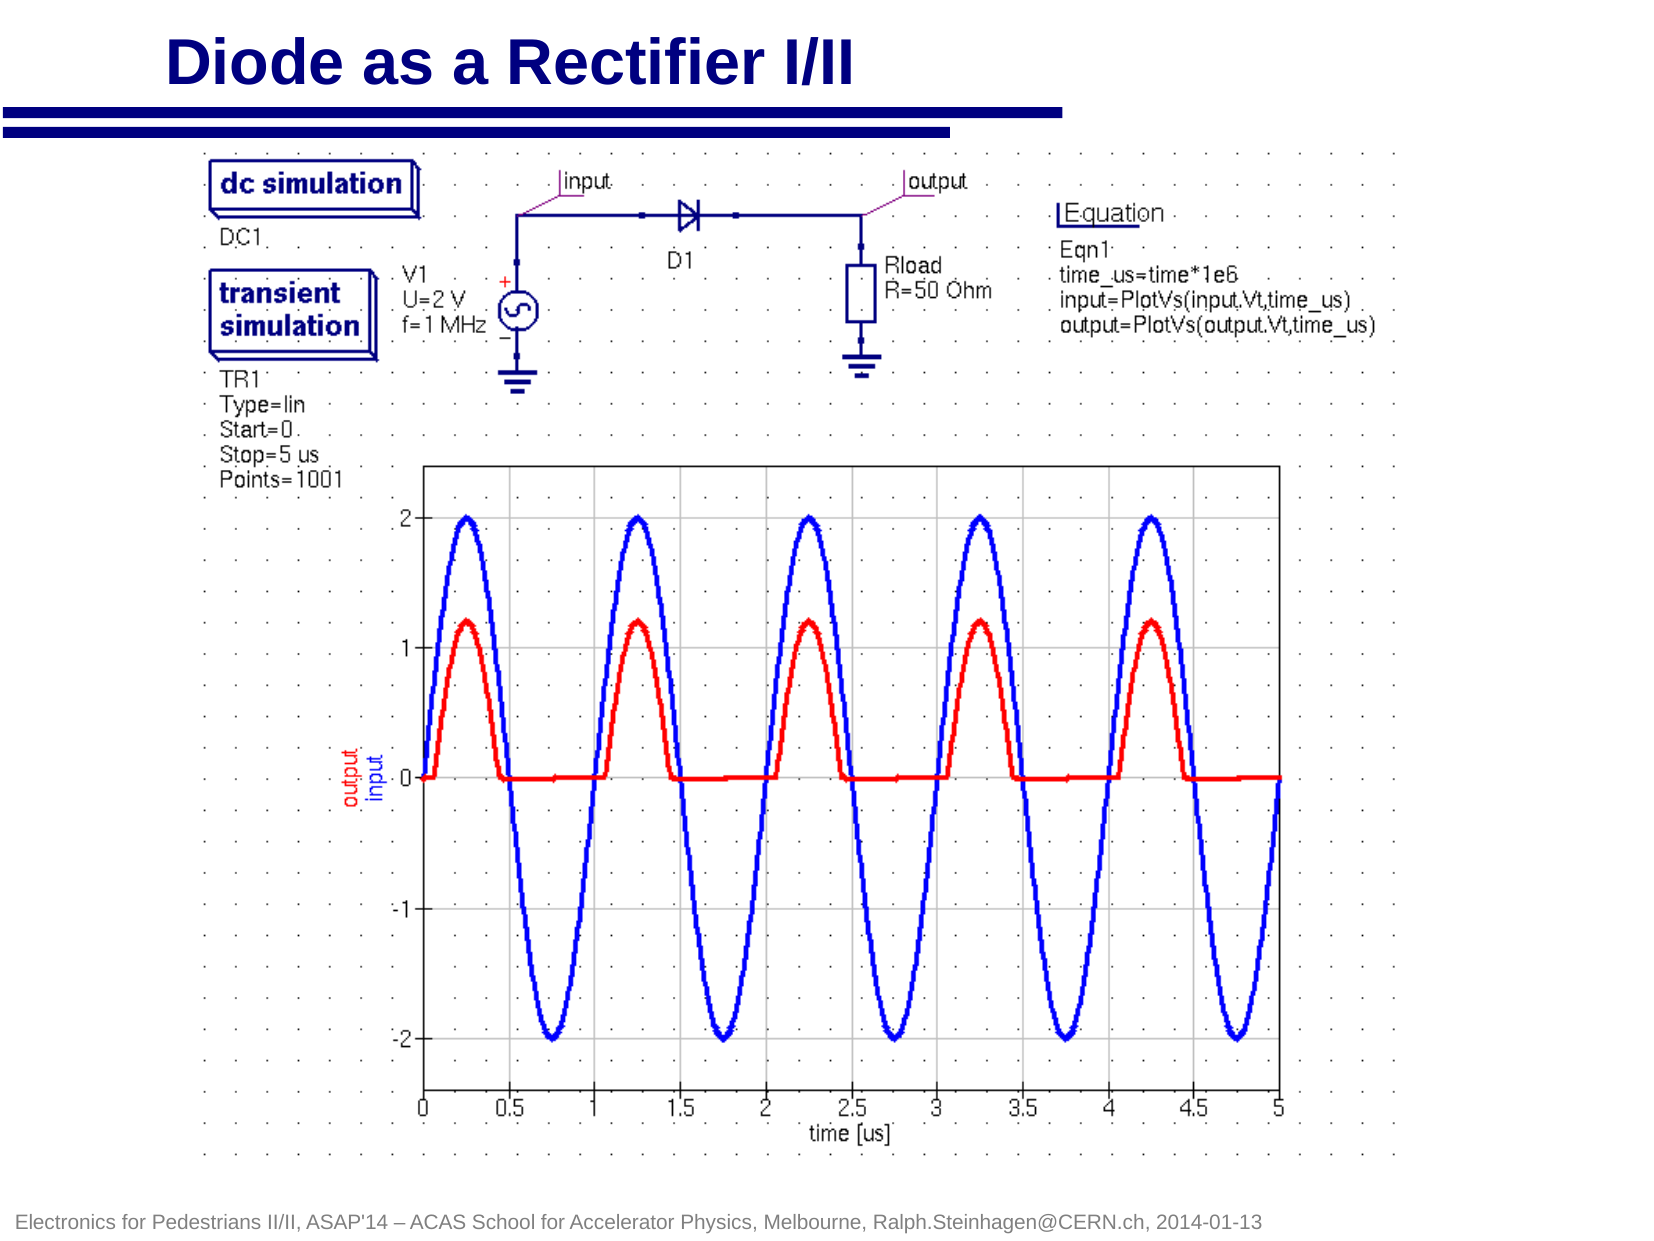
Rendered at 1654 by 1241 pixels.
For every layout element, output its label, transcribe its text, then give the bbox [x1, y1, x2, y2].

picture [201, 150, 1398, 1168]
title Diode as a Rectifier I/II [165, 0, 1323, 124]
